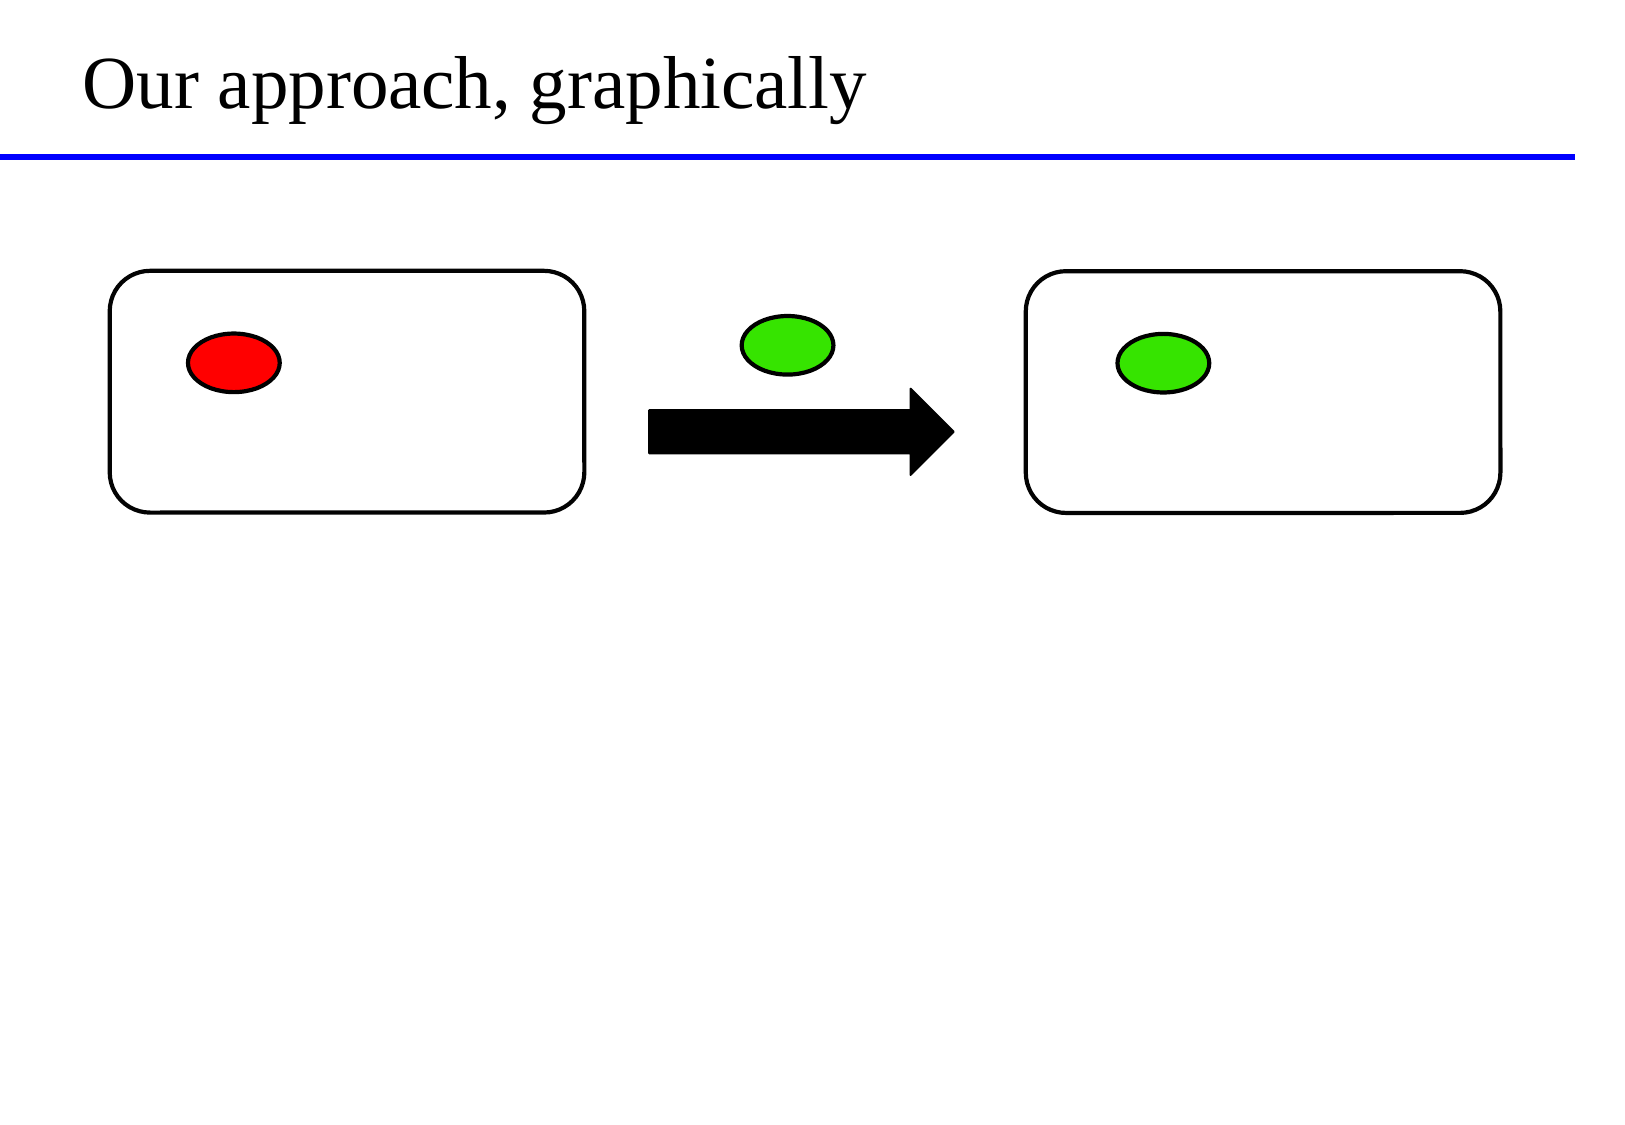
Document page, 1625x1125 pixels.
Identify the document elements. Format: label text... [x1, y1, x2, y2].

text_box [741, 316, 834, 375]
text_box [1117, 333, 1210, 393]
list [67, 198, 1546, 1061]
title Our approach, graphically [67, 27, 1544, 131]
text_box [649, 388, 954, 475]
text_box [187, 333, 280, 393]
